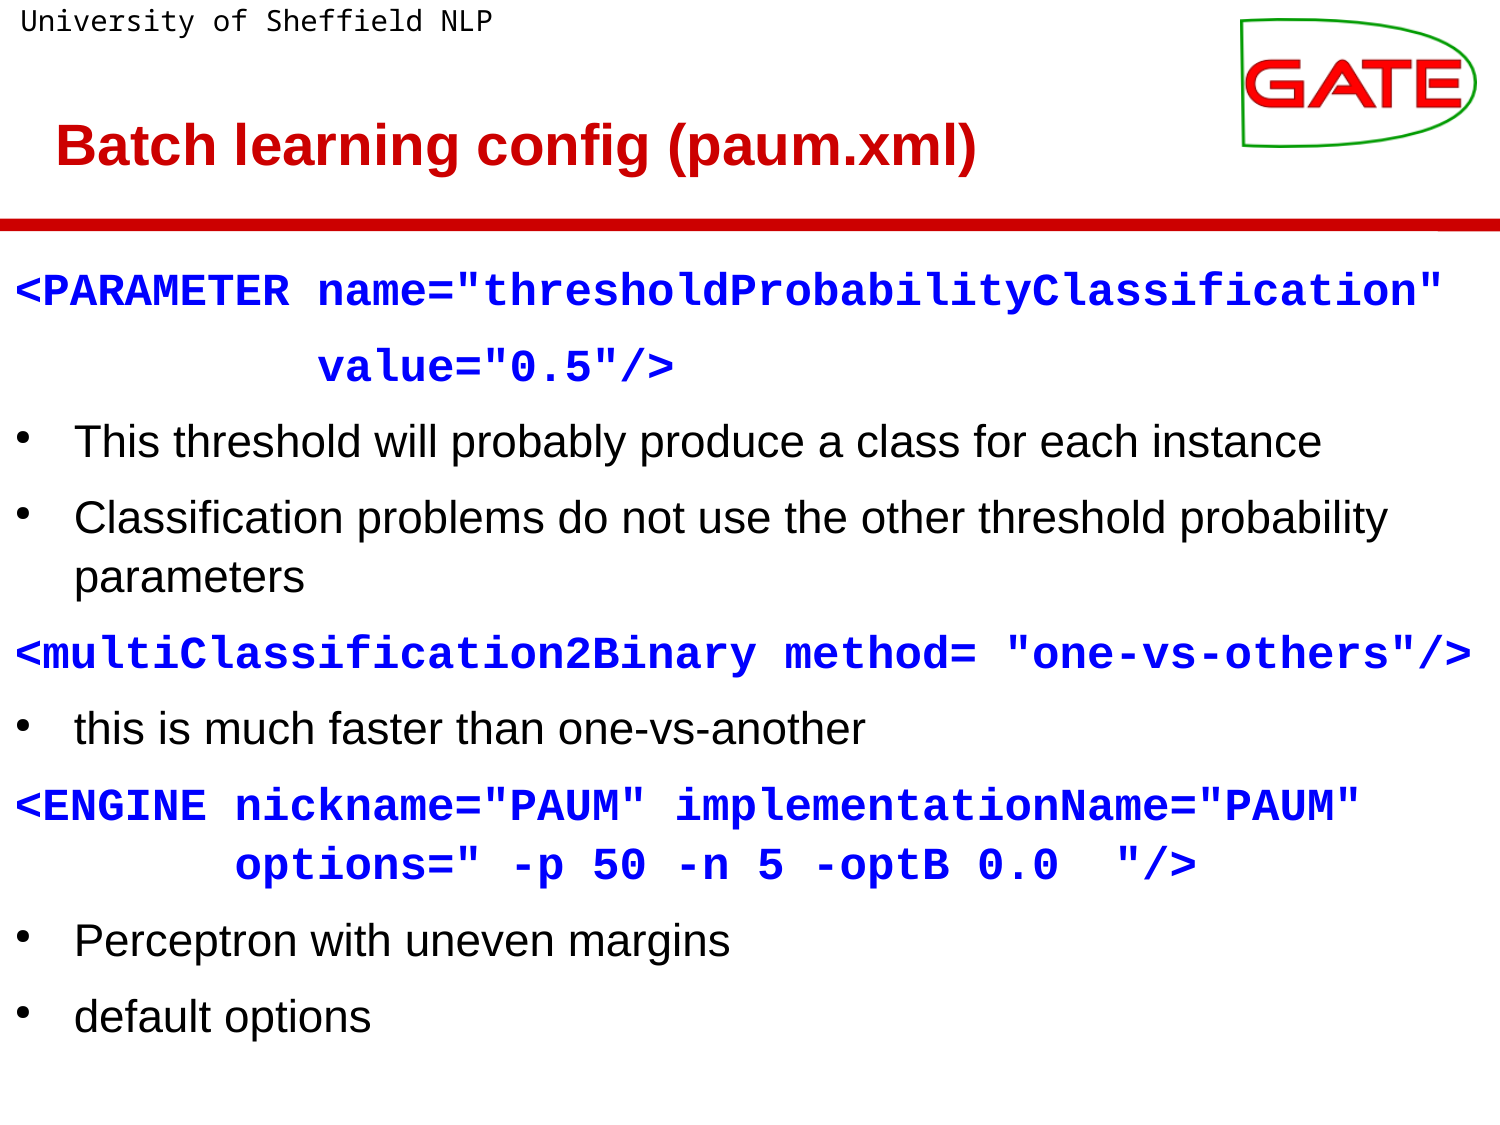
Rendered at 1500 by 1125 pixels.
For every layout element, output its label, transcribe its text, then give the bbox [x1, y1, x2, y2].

list <PARAMETER name="thresholdProbabilityClassification" value="0.5"/> This threshold will probably produce a class for each instance Classification problems do not use the other threshold probability parameters <multiClassification2Binary method= "one-vs-others"/> this is much faster than one-vs-another <ENGINE nickname="PAUM" implementationName="PAUM" options=" -p 50 -n 5 -optB 0.0 "/> Perceptron with uneven margins default options [0, 247, 1500, 1125]
title Batch learning config (paum.xml) [41, 37, 1391, 247]
picture [1240, 18, 1477, 148]
